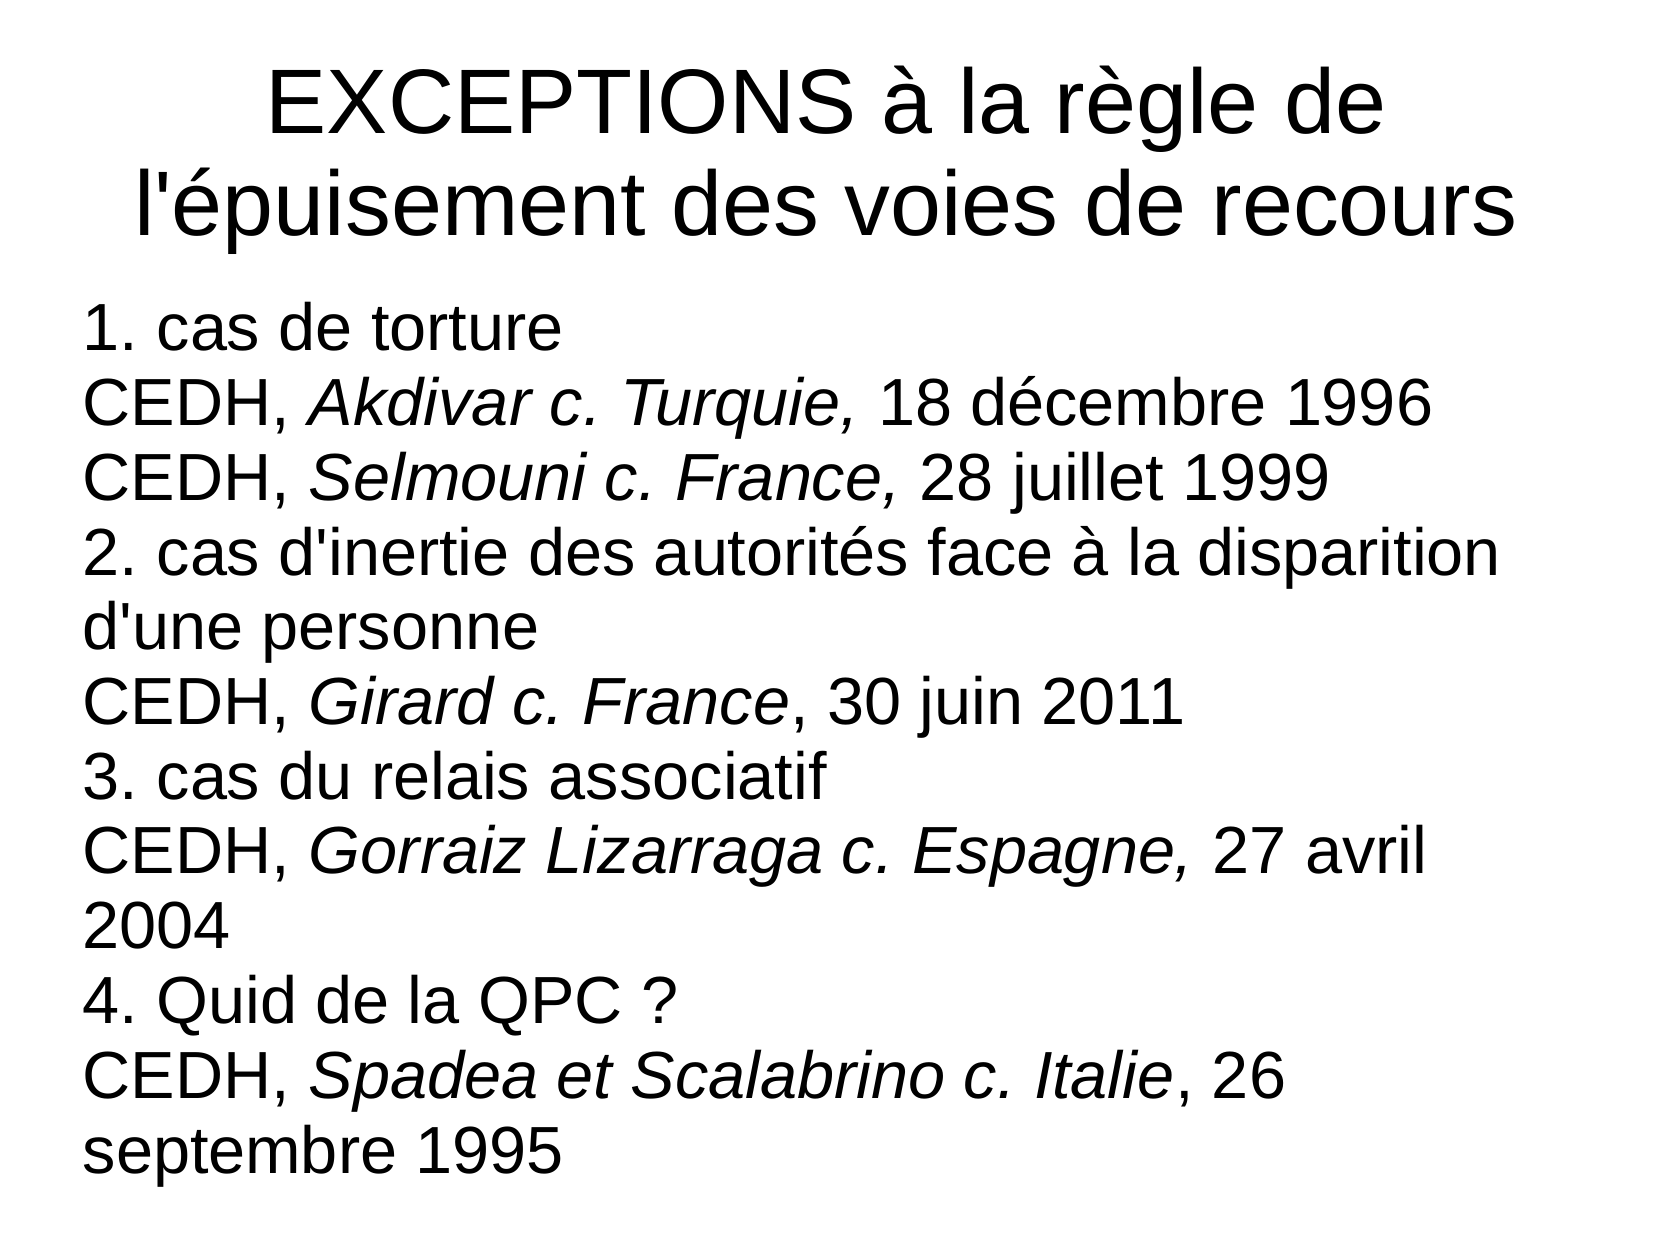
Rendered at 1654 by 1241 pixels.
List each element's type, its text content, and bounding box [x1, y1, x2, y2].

list 1. cas de torture CEDH, Akdivar c. Turquie, 18 décembre 1996 CEDH, Selmouni c. France, 28 juillet 1999 2. cas d'inertie des autorités face à la disparition d'une personne CEDH, Girard c. France, 30 juin 2011 3. cas du relais associatif CEDH, Gorraiz Lizarraga c. Espagne, 27 avril 2004 4. Quid de la QPC ? CEDH, Spadea et Scalabrino c. Italie, 26 septembre 1995 [82, 290, 1571, 1010]
title EXCEPTIONS à la règle de l'épuisement des voies de recours [82, 49, 1571, 257]
